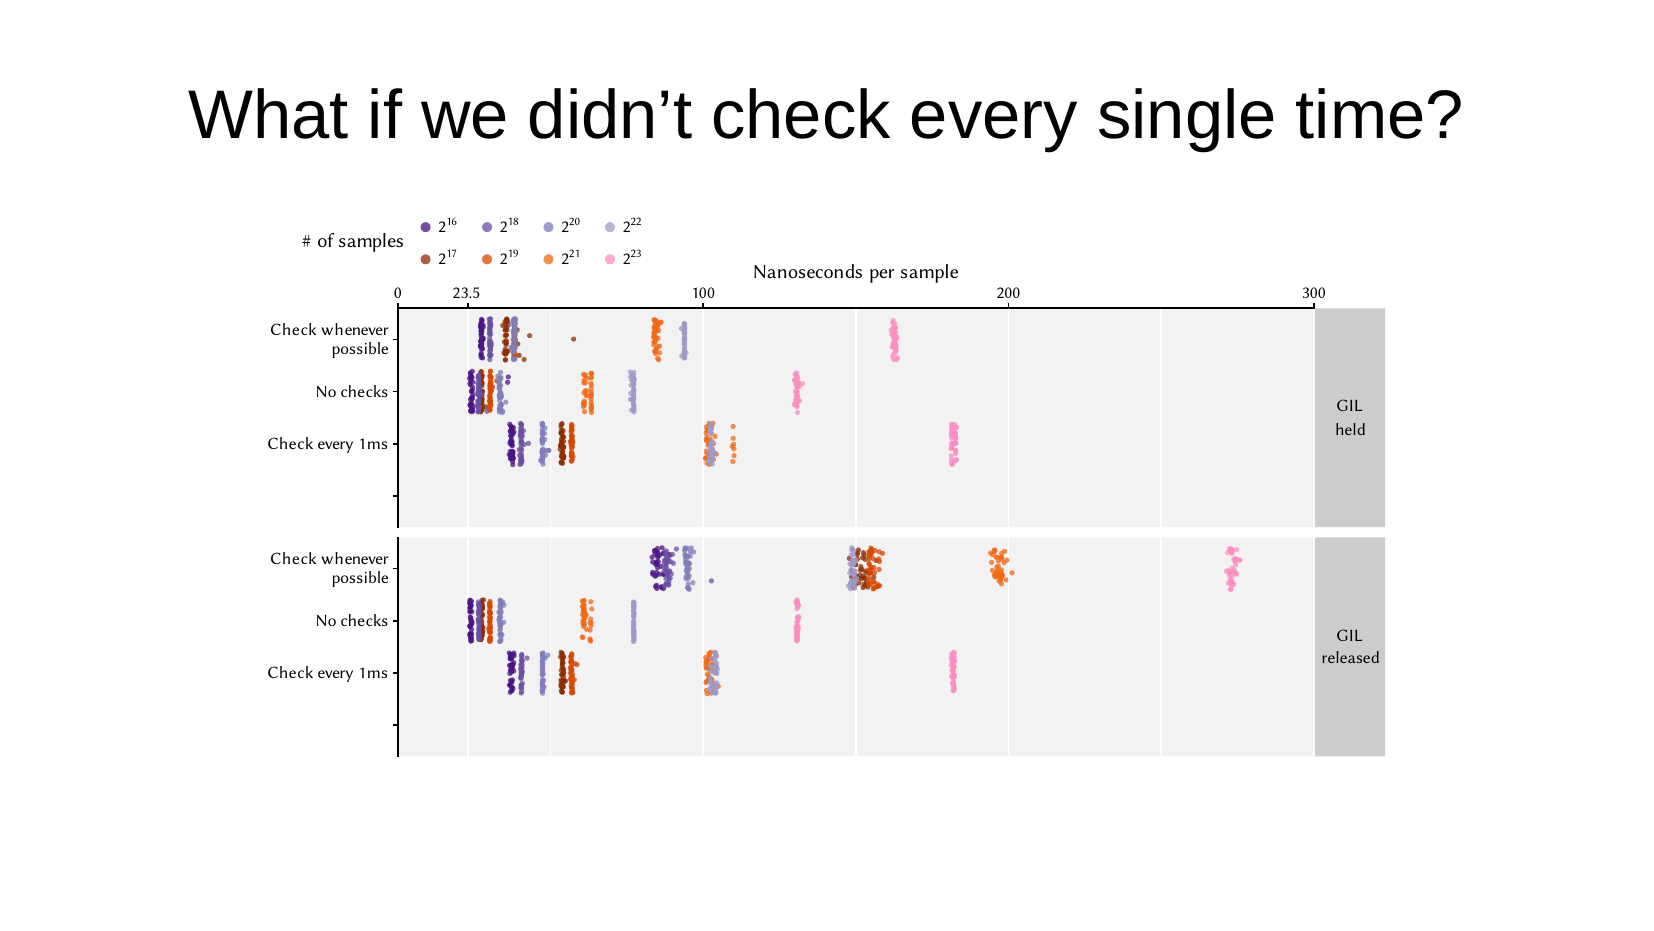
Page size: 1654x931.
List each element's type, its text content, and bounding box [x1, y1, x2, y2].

title What if we didn’t check every single time? [82, 37, 1571, 193]
picture [268, 217, 1386, 758]
